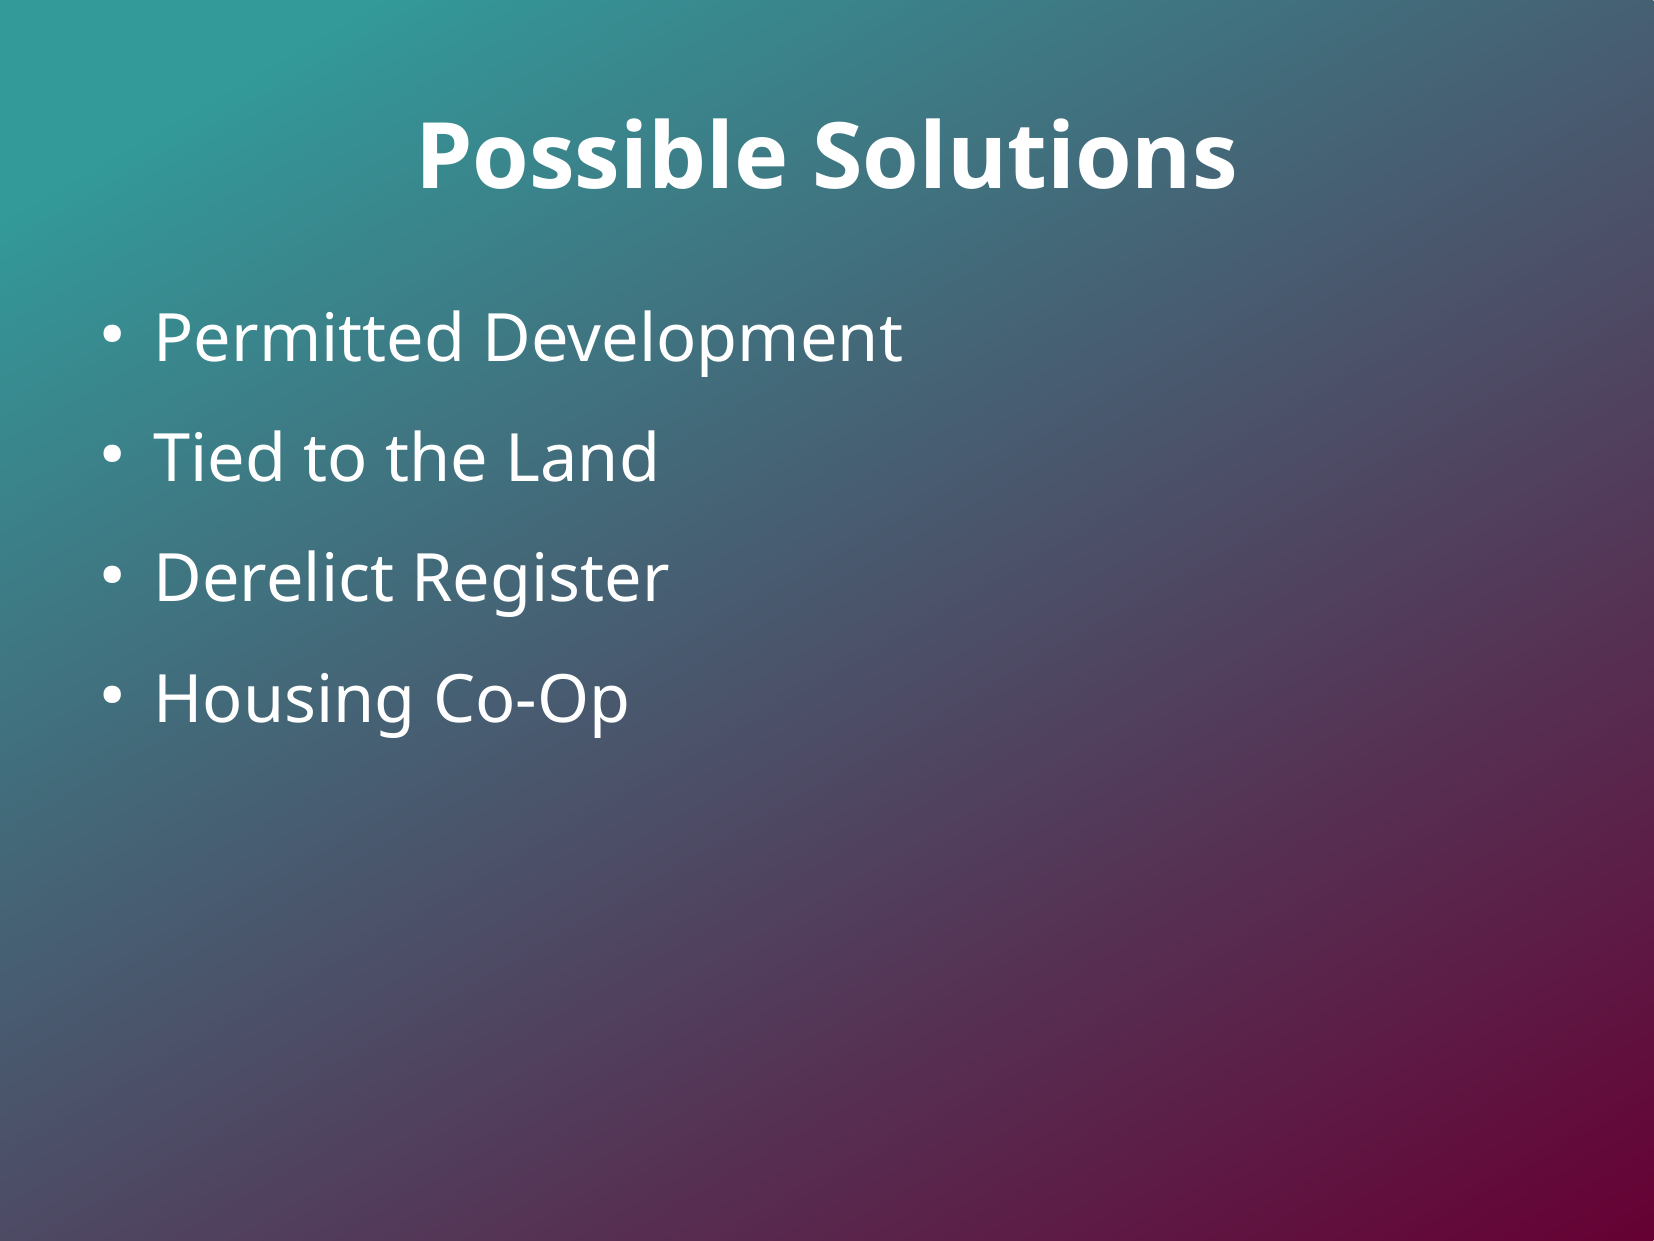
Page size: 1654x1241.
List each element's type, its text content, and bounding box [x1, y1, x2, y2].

list Permitted Development Tied to the Land Derelict Register Housing Co-Op [82, 290, 1571, 1109]
title Possible Solutions [82, 49, 1571, 257]
